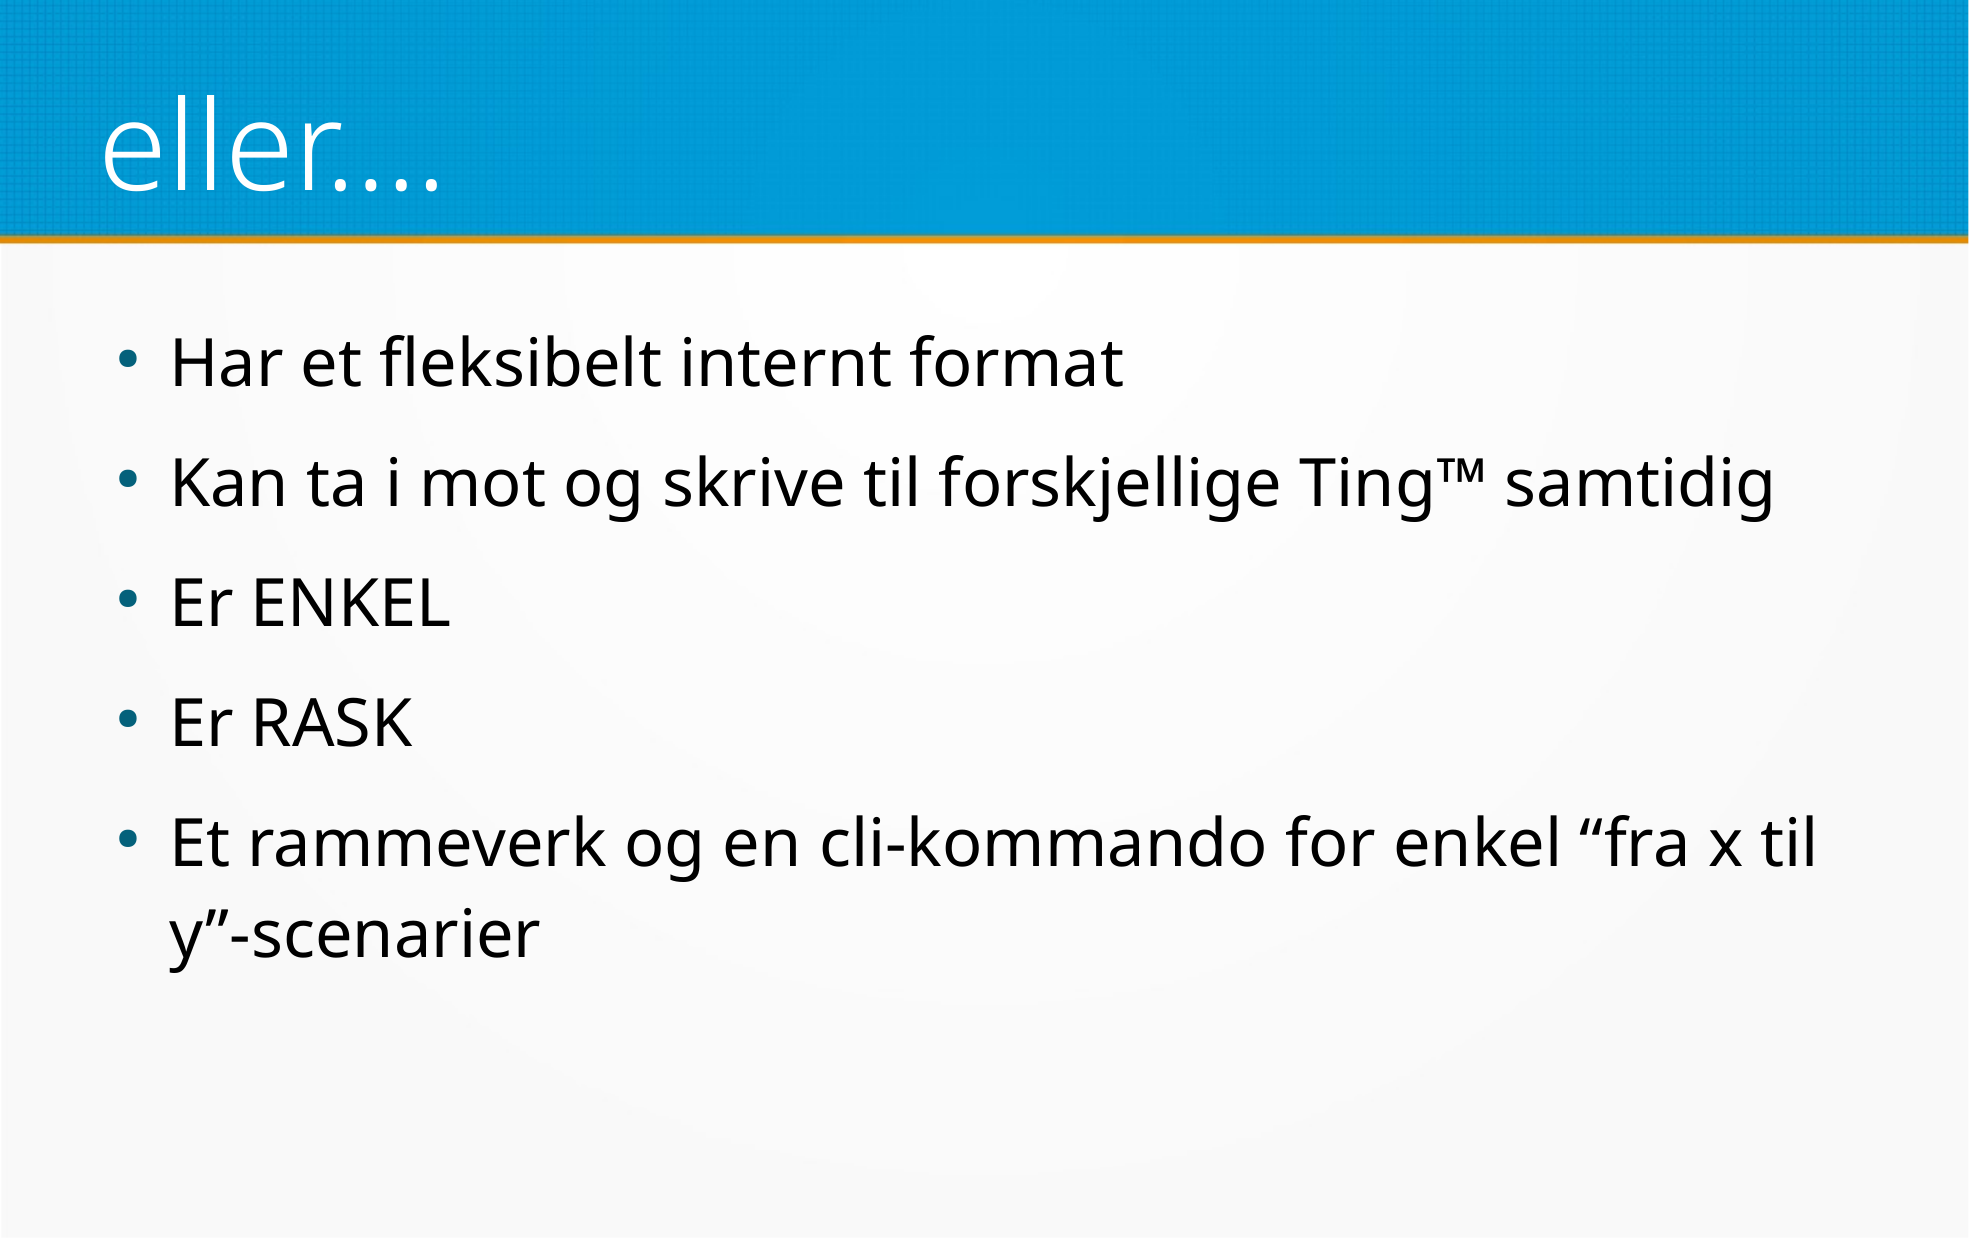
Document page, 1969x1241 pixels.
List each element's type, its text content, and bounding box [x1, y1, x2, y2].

title eller…. [98, 19, 1870, 227]
list Har et fleksibelt internt format Kan ta i mot og skrive til forskjellige Ting™ samtidig Er ENKEL Er RASK Et rammeverk og en cli-kommando for enkel “fra x til y”-scenarier [98, 315, 1861, 1081]
picture [0, 233, 1969, 1241]
